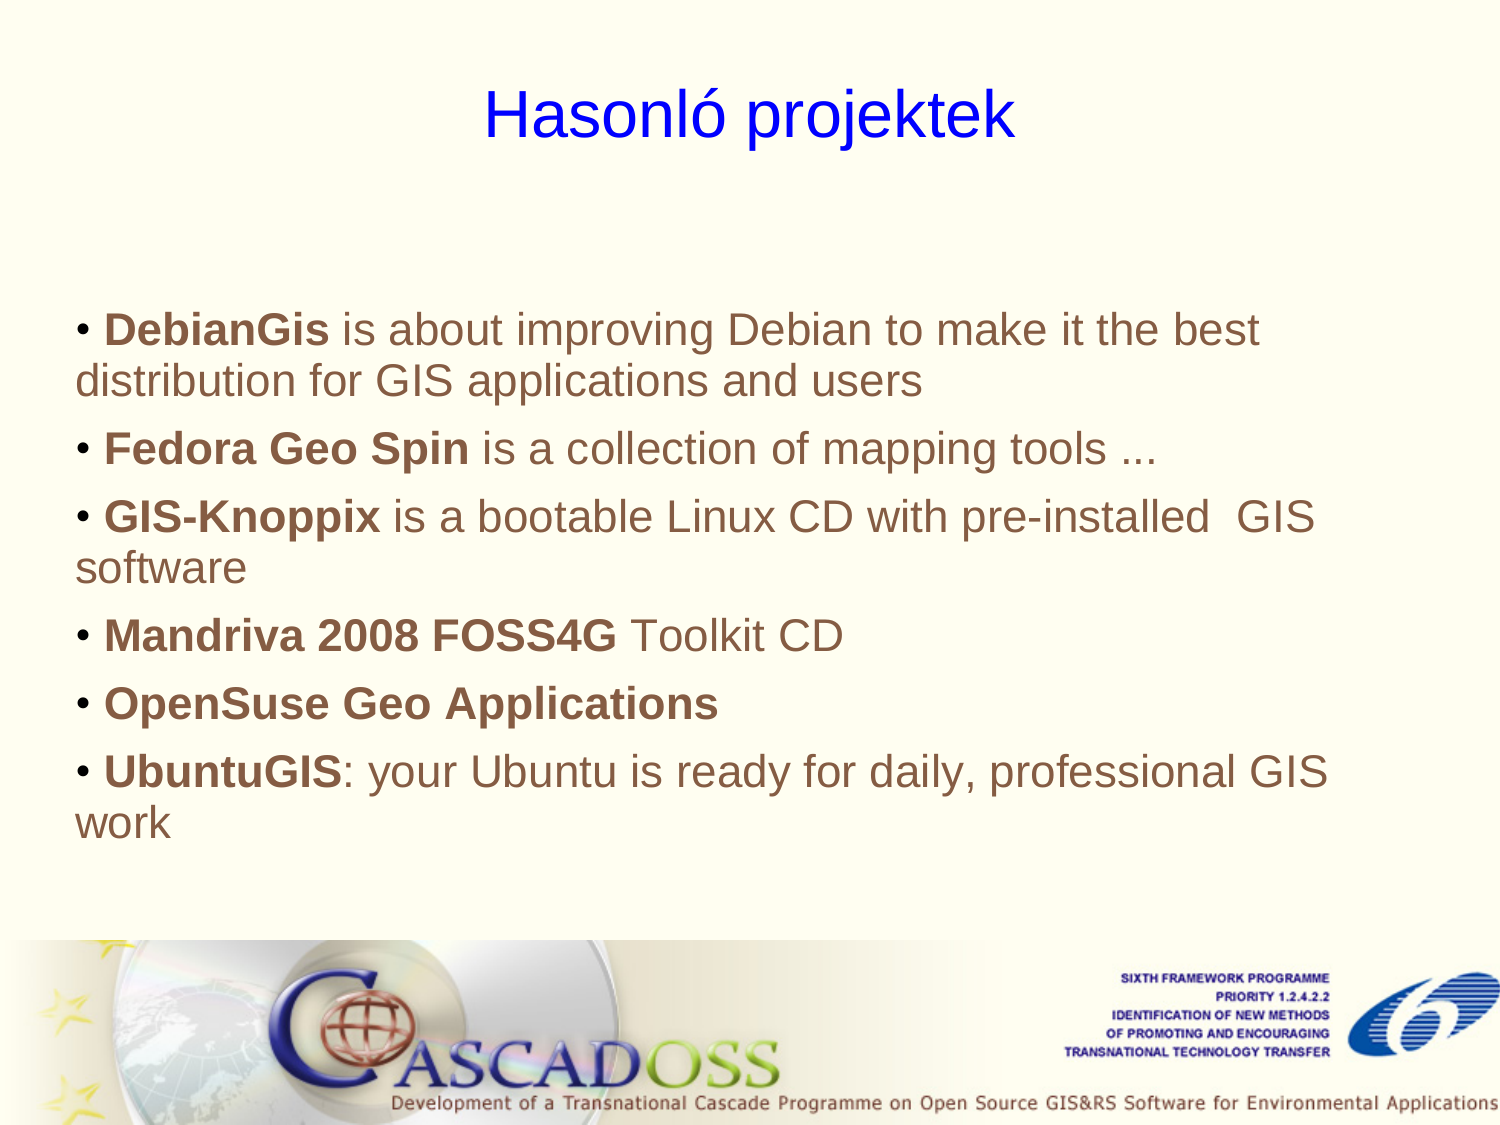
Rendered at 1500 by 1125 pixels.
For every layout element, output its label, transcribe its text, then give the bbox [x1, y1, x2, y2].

picture [0, 940, 1500, 1125]
subtitle DebianGis is about improving Debian to make it the best distribution for GIS applications and users Fedora Geo Spin is a collection of mapping tools ... GIS-Knoppix is a bootable Linux CD with pre-installed GIS software Mandriva 2008 FOSS4G Toolkit CD OpenSuse Geo Applications UbuntuGIS: your Ubuntu is ready for daily, professional GIS work [75, 265, 1425, 886]
title Hasonló projektek [75, 28, 1425, 201]
